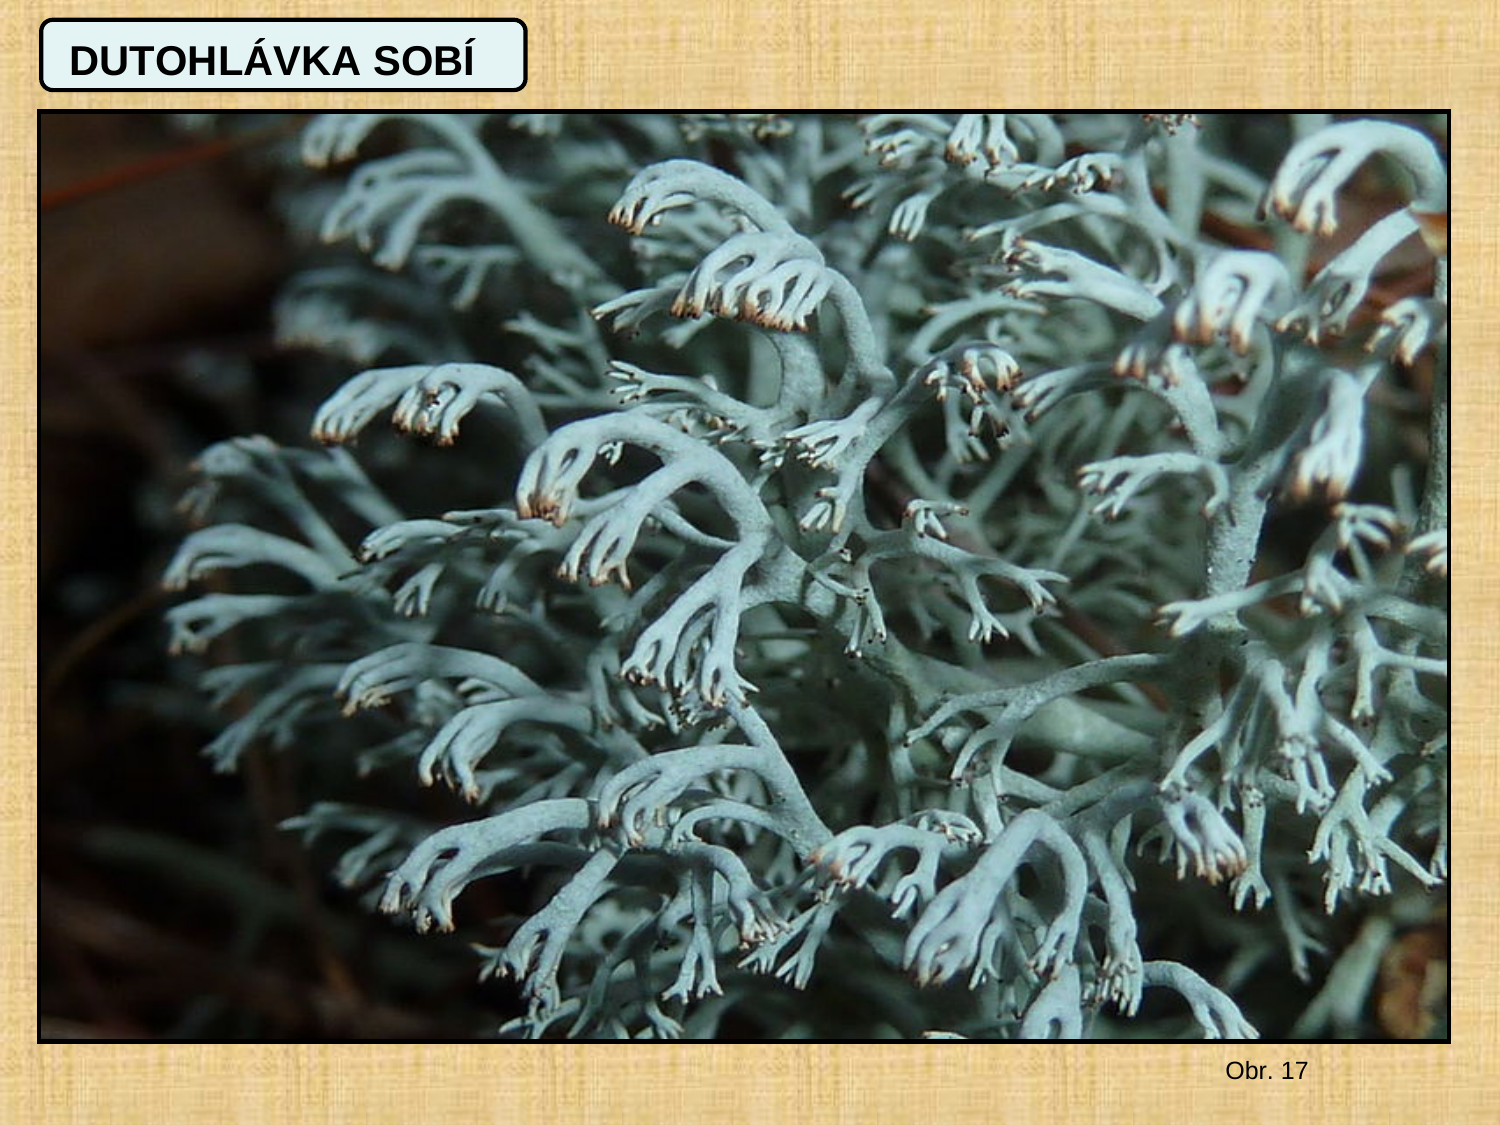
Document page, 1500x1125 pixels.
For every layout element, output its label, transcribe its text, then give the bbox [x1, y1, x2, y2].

picture [0, 0, 1500, 1125]
text_box DUTOHLÁVKA SOBÍ [41, 19, 526, 91]
text_box Obr. 17 [1210, 1046, 1325, 1093]
